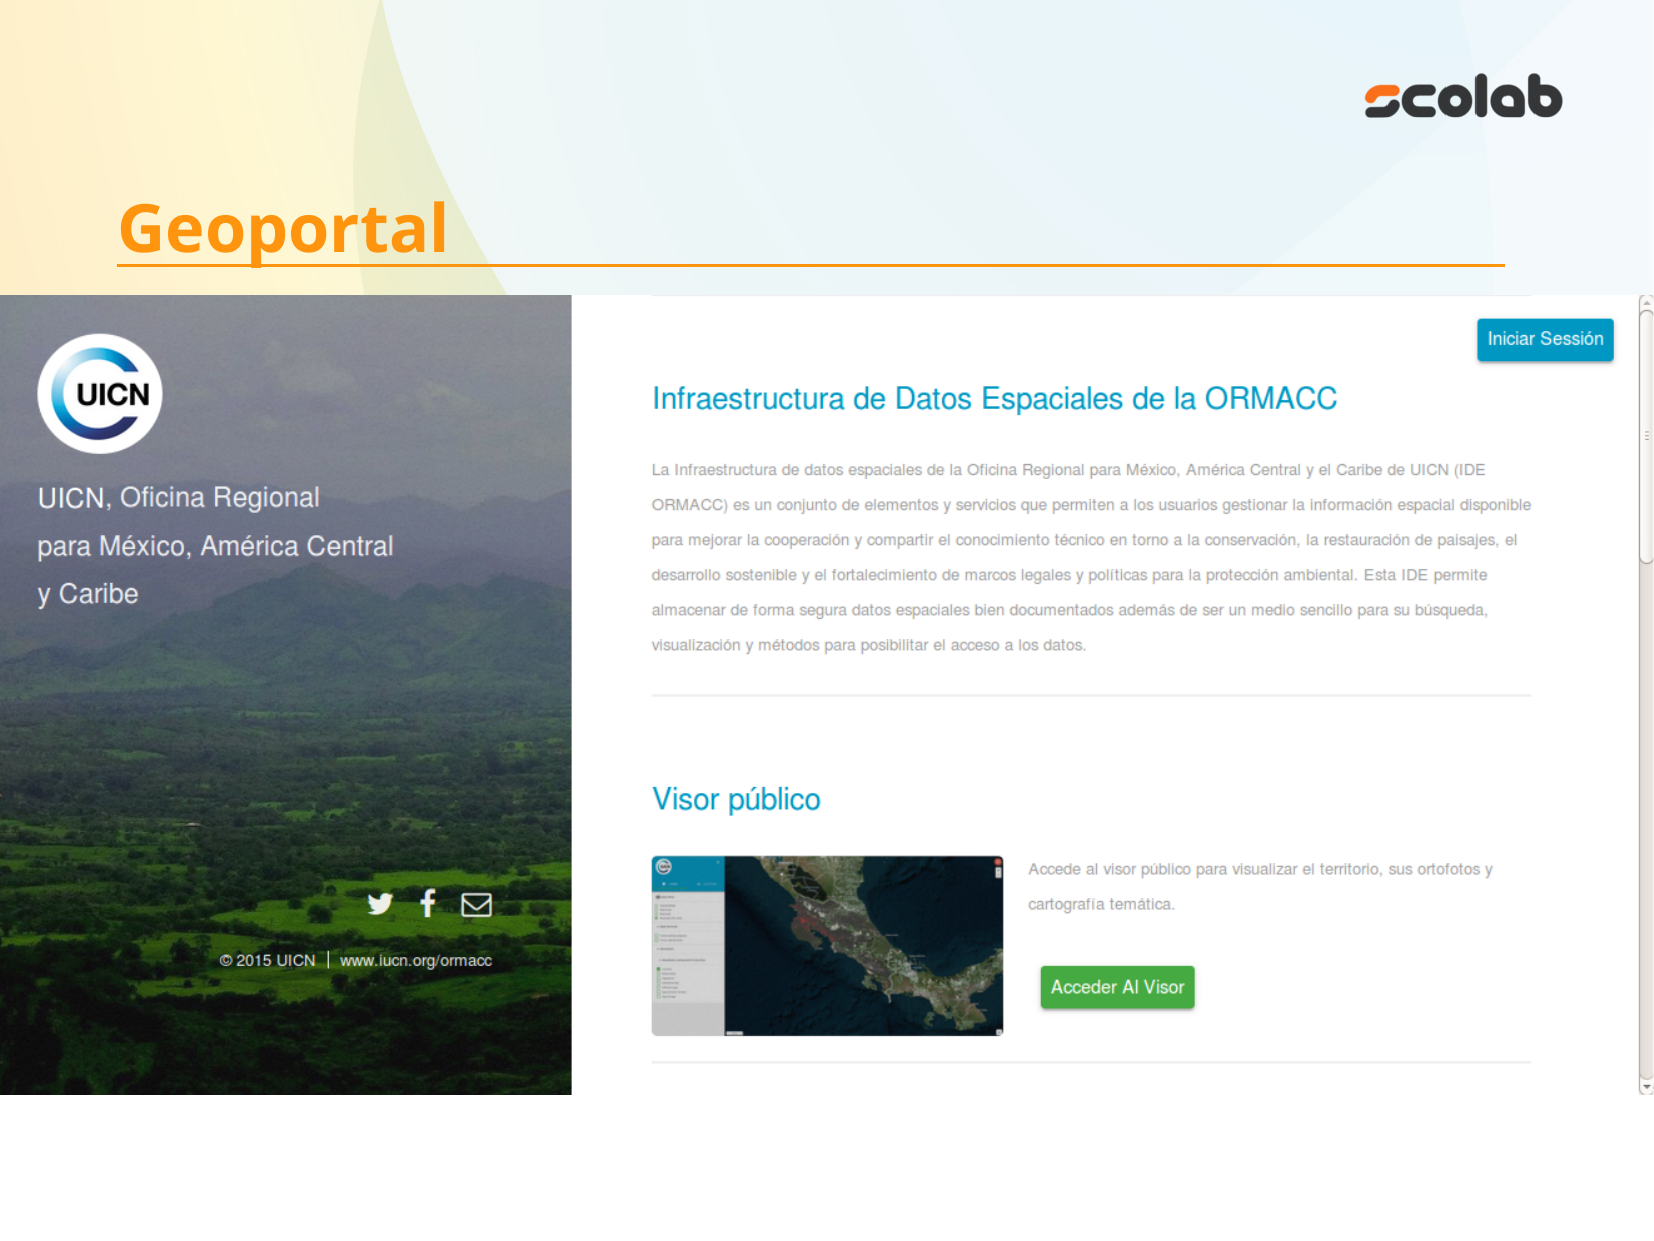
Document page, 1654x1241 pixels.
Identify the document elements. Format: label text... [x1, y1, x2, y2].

picture [0, 0, 1654, 1241]
title Geoportal [117, 177, 1606, 276]
